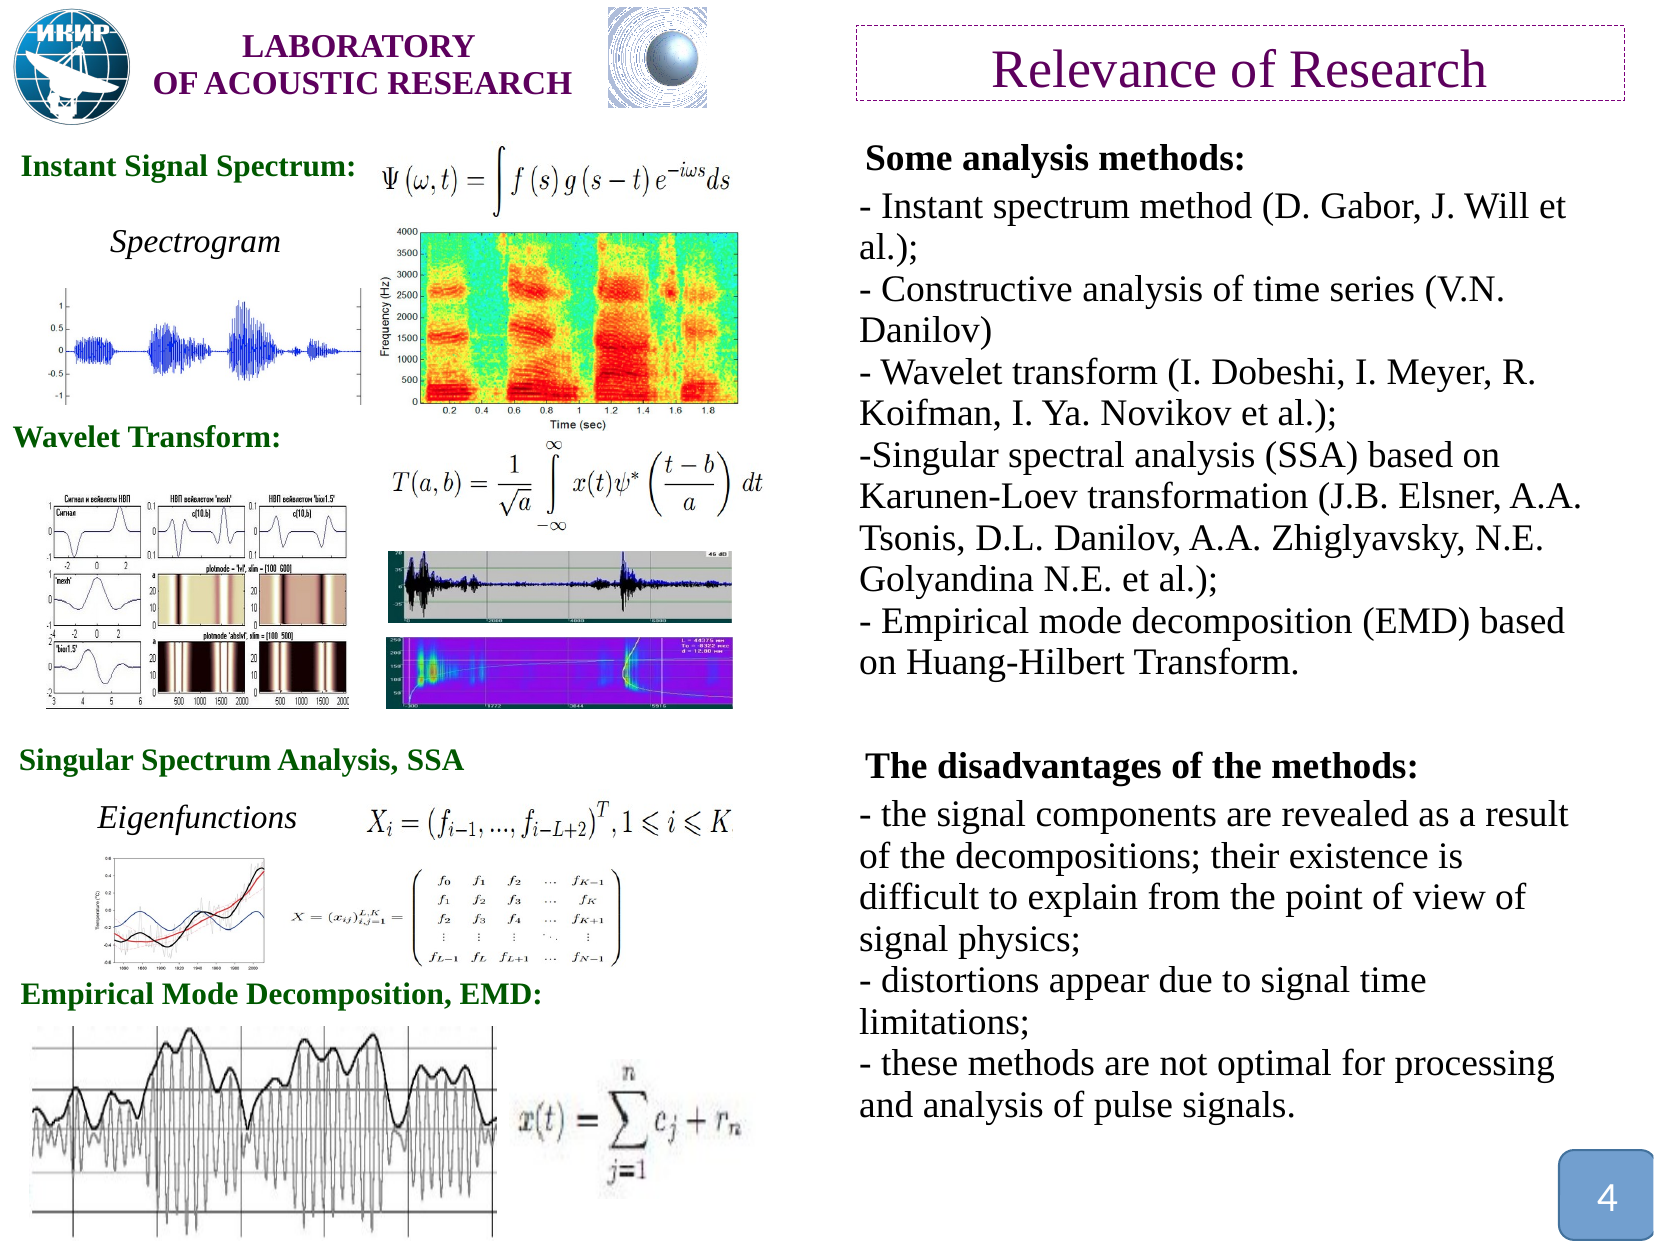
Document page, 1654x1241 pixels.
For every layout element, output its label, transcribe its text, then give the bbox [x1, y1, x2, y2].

text_box Relevance of Research [856, 25, 1625, 101]
text_box [629, 16, 707, 108]
text_box - the signal components are revealed as a result of the decompositions; their existence is difficult to explain from the point of view of signal physics; - distortions appear due to signal time limitations; - these methods are not optimal for processing and analysis of pulse signals. [844, 785, 1589, 1135]
picture [360, 789, 733, 853]
text_box [608, 101, 614, 108]
text_box Wavelet Transform: [0, 412, 308, 473]
text_box Empirical Mode Decomposition, EMD: [5, 969, 579, 1054]
text_box [683, 7, 707, 28]
text_box Some analysis methods: [850, 129, 1524, 190]
text_box Eigenfunctions [82, 791, 343, 851]
text_box Singular Spectrum Analysis, SSA [4, 734, 745, 854]
picture [0, 0, 143, 134]
picture [386, 637, 733, 709]
text_box The disadvantages of the methods: [850, 738, 1524, 785]
text_box Instant Signal Spectrum: [5, 141, 597, 246]
text_box - Instant spectrum method (D. Gabor, J. Will et al.); - Constructive analysis of time series (V.N. Danilov) - Wavelet transform (I. Dobeshi, I. Meyer, R. Koifman, I. Ya. Novikov et al.); -Singular spectral analysis (SSA) based on Karunen-Loev transformation (J.B. Elsner, A.A. Tsonis, D.L. Danilov, A.A. Zhiglyavsky, N.E. Golyandina N.E. et al.); - Empirical mode decomposition (EMD) based on Huang-Hilbert Transform. [844, 177, 1625, 694]
text_box [673, 100, 690, 108]
picture [94, 856, 265, 969]
text_box [608, 7, 660, 108]
text_box 4 [1558, 1150, 1654, 1240]
picture [283, 863, 626, 970]
text_box [653, 15, 665, 19]
text_box LABORATORY OF ACOUSTIC RESEARCH [122, 20, 603, 109]
picture [46, 494, 349, 709]
picture [377, 223, 770, 535]
picture [48, 288, 368, 405]
picture [388, 551, 732, 623]
picture [509, 1059, 756, 1199]
text_box Spectrogram [95, 214, 297, 272]
picture [377, 141, 733, 220]
picture [29, 1026, 497, 1241]
